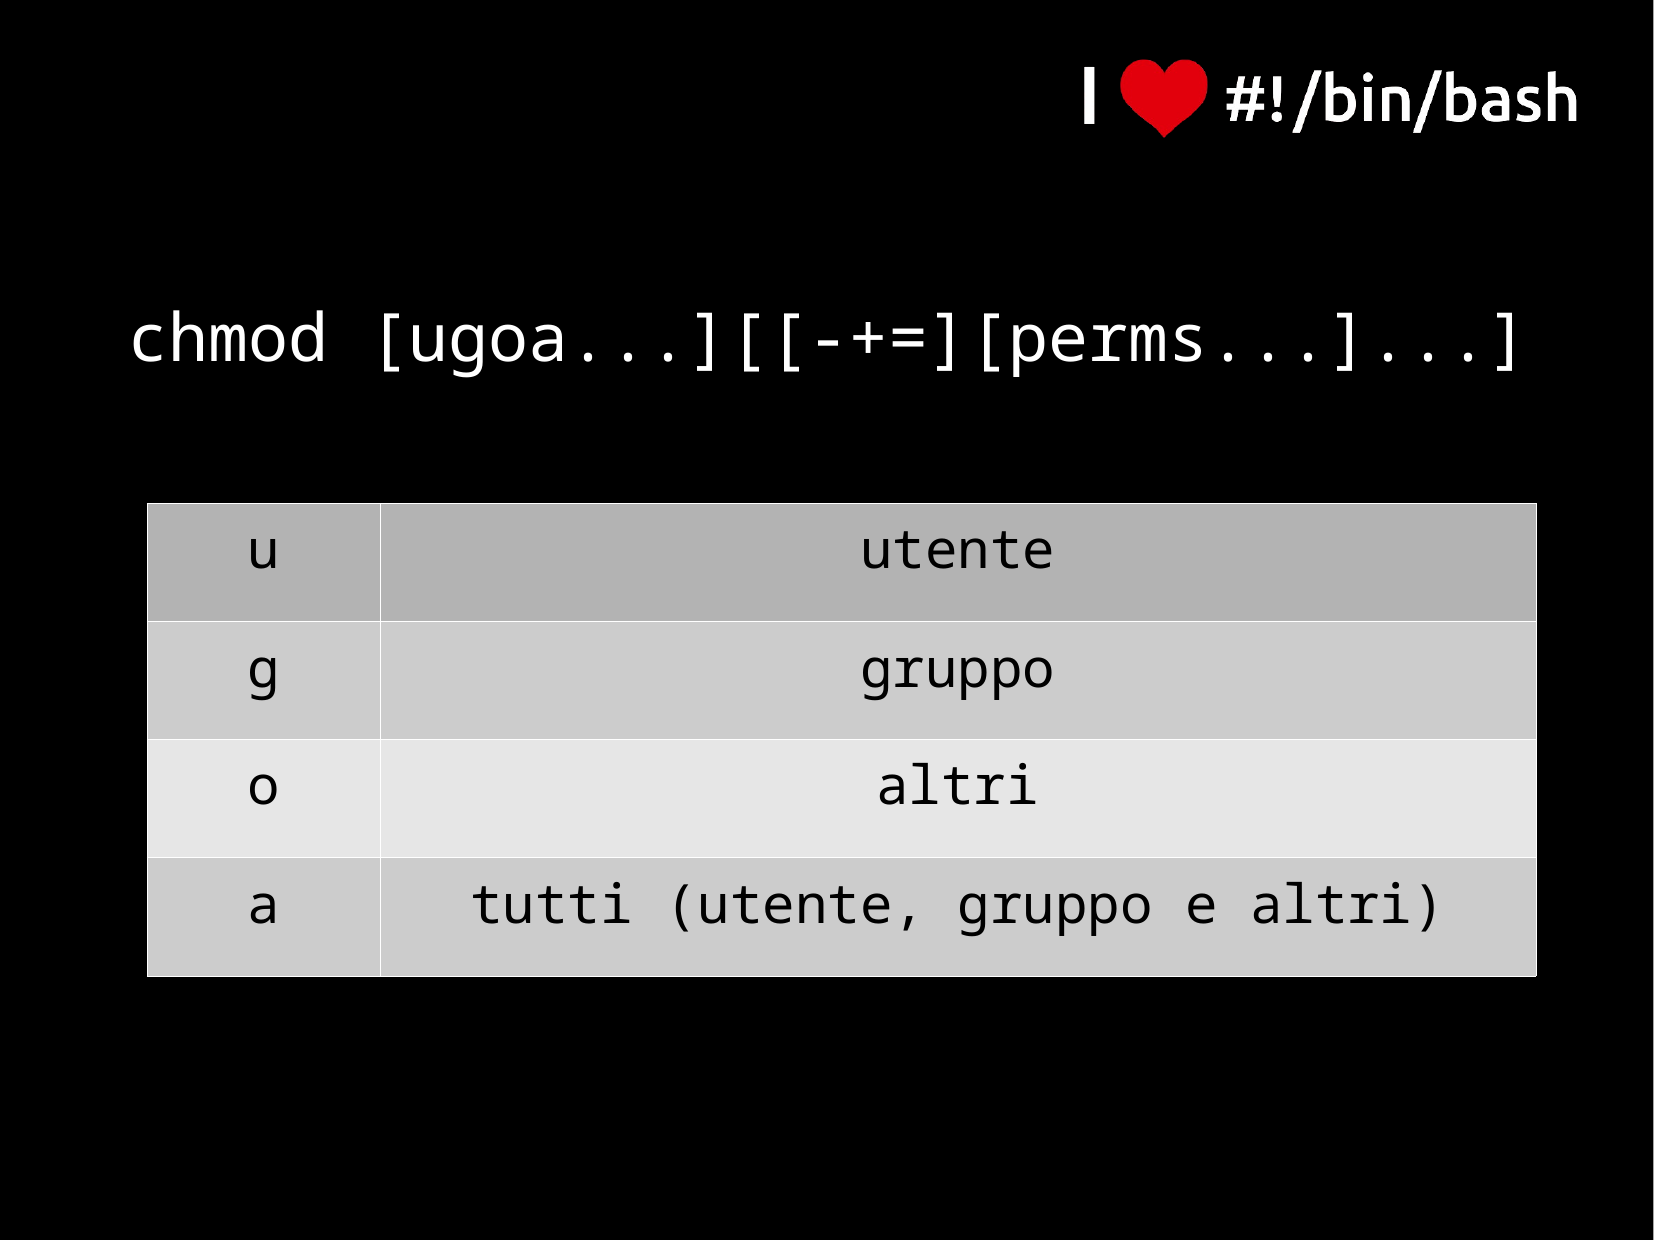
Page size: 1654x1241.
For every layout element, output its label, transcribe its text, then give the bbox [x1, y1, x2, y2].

text_box chmod [ugoa...][[-+=][perms...]...] [113, 282, 1553, 375]
table_cell a [148, 858, 380, 976]
table_header u [148, 504, 380, 621]
table_header utente [381, 504, 1536, 621]
table_cell altri [381, 740, 1536, 857]
table_cell tutti (utente, gruppo e altri) [381, 858, 1536, 976]
table_cell o [148, 740, 380, 857]
table_cell g [148, 622, 380, 739]
table_cell gruppo [381, 622, 1536, 739]
picture [1064, 45, 1595, 154]
